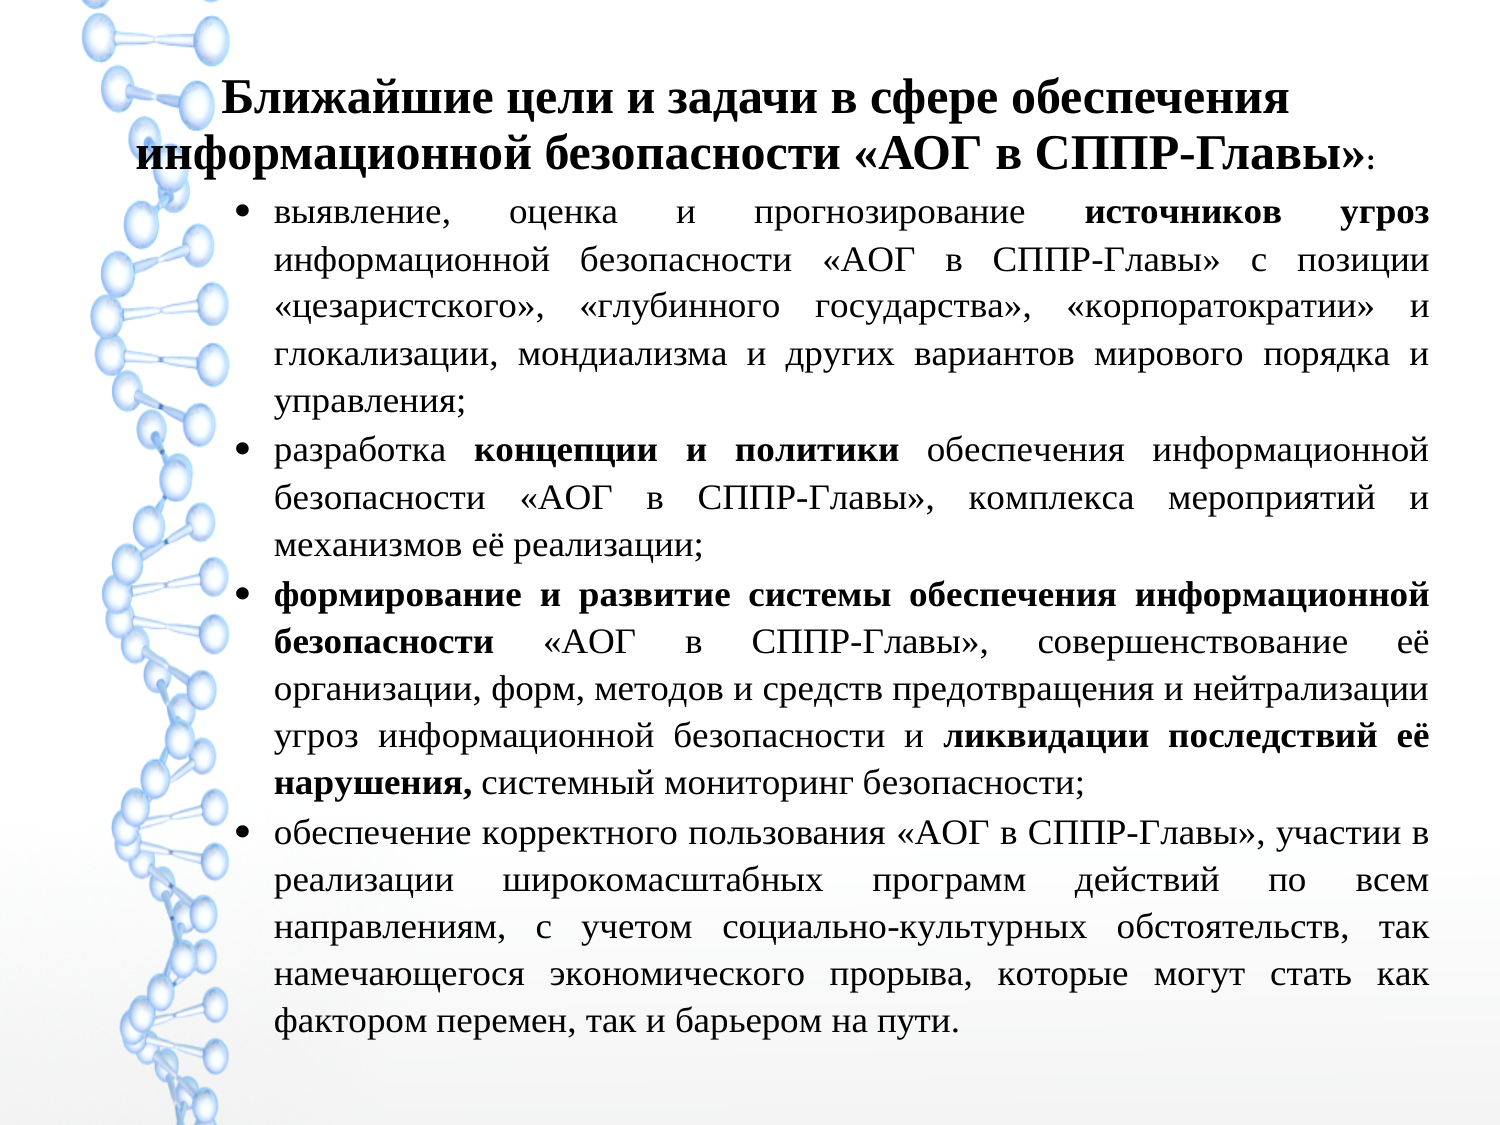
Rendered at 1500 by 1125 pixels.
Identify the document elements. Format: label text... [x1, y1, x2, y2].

picture [0, 0, 1500, 1125]
title Ближайшие цели и задачи в сфере обеспечения информационной безопасности «АОГ в СППР-Главы»: [118, 41, 1394, 208]
